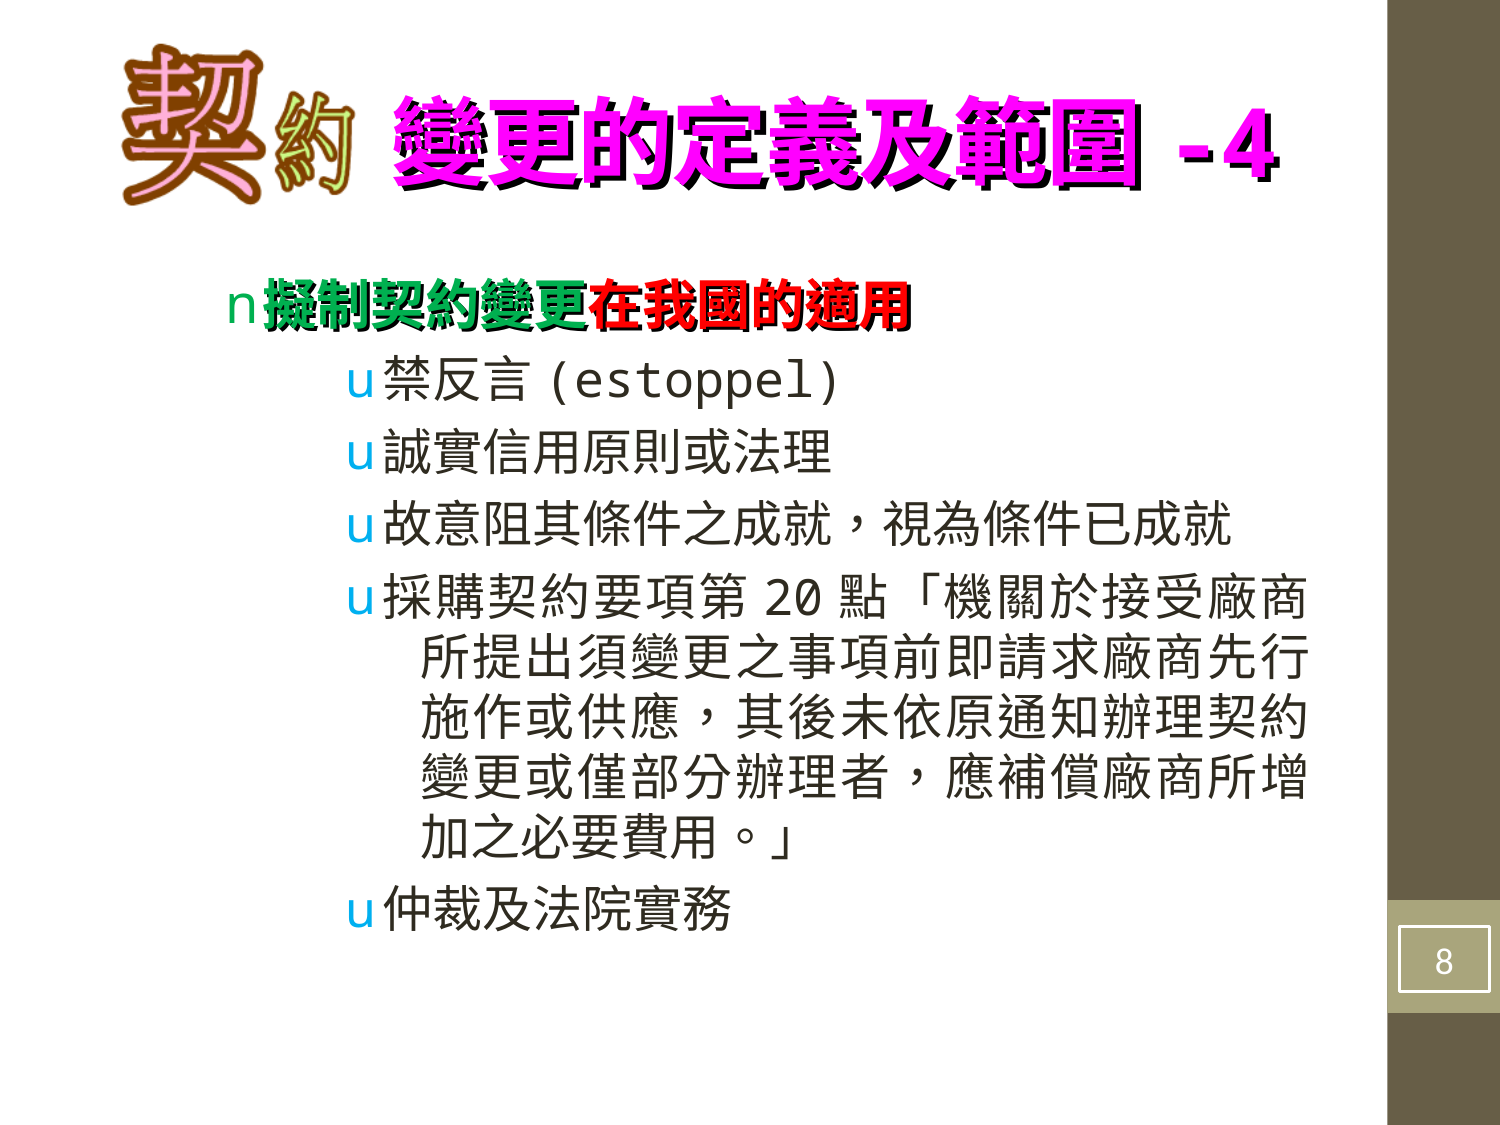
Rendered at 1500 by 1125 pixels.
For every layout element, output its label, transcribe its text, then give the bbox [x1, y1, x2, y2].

picture [100, 36, 368, 211]
text_box 8 [1399, 926, 1490, 992]
title 變更的定義及範圍-4 [75, 45, 1326, 233]
list 擬制契約變更在我國的適用 禁反言(estoppel) 誠實信用原則或法理 故意阻其條件之成就，視為條件已成就 採購契約要項第20點「機關於接受廠商所提出須變更之事項前即請求廠商先行施作或供應，其後未依原通知辦理契約變更或僅部分辦理者，應補償廠商所增加之必要費用。」 仲裁及法院實務 [75, 262, 1326, 1051]
